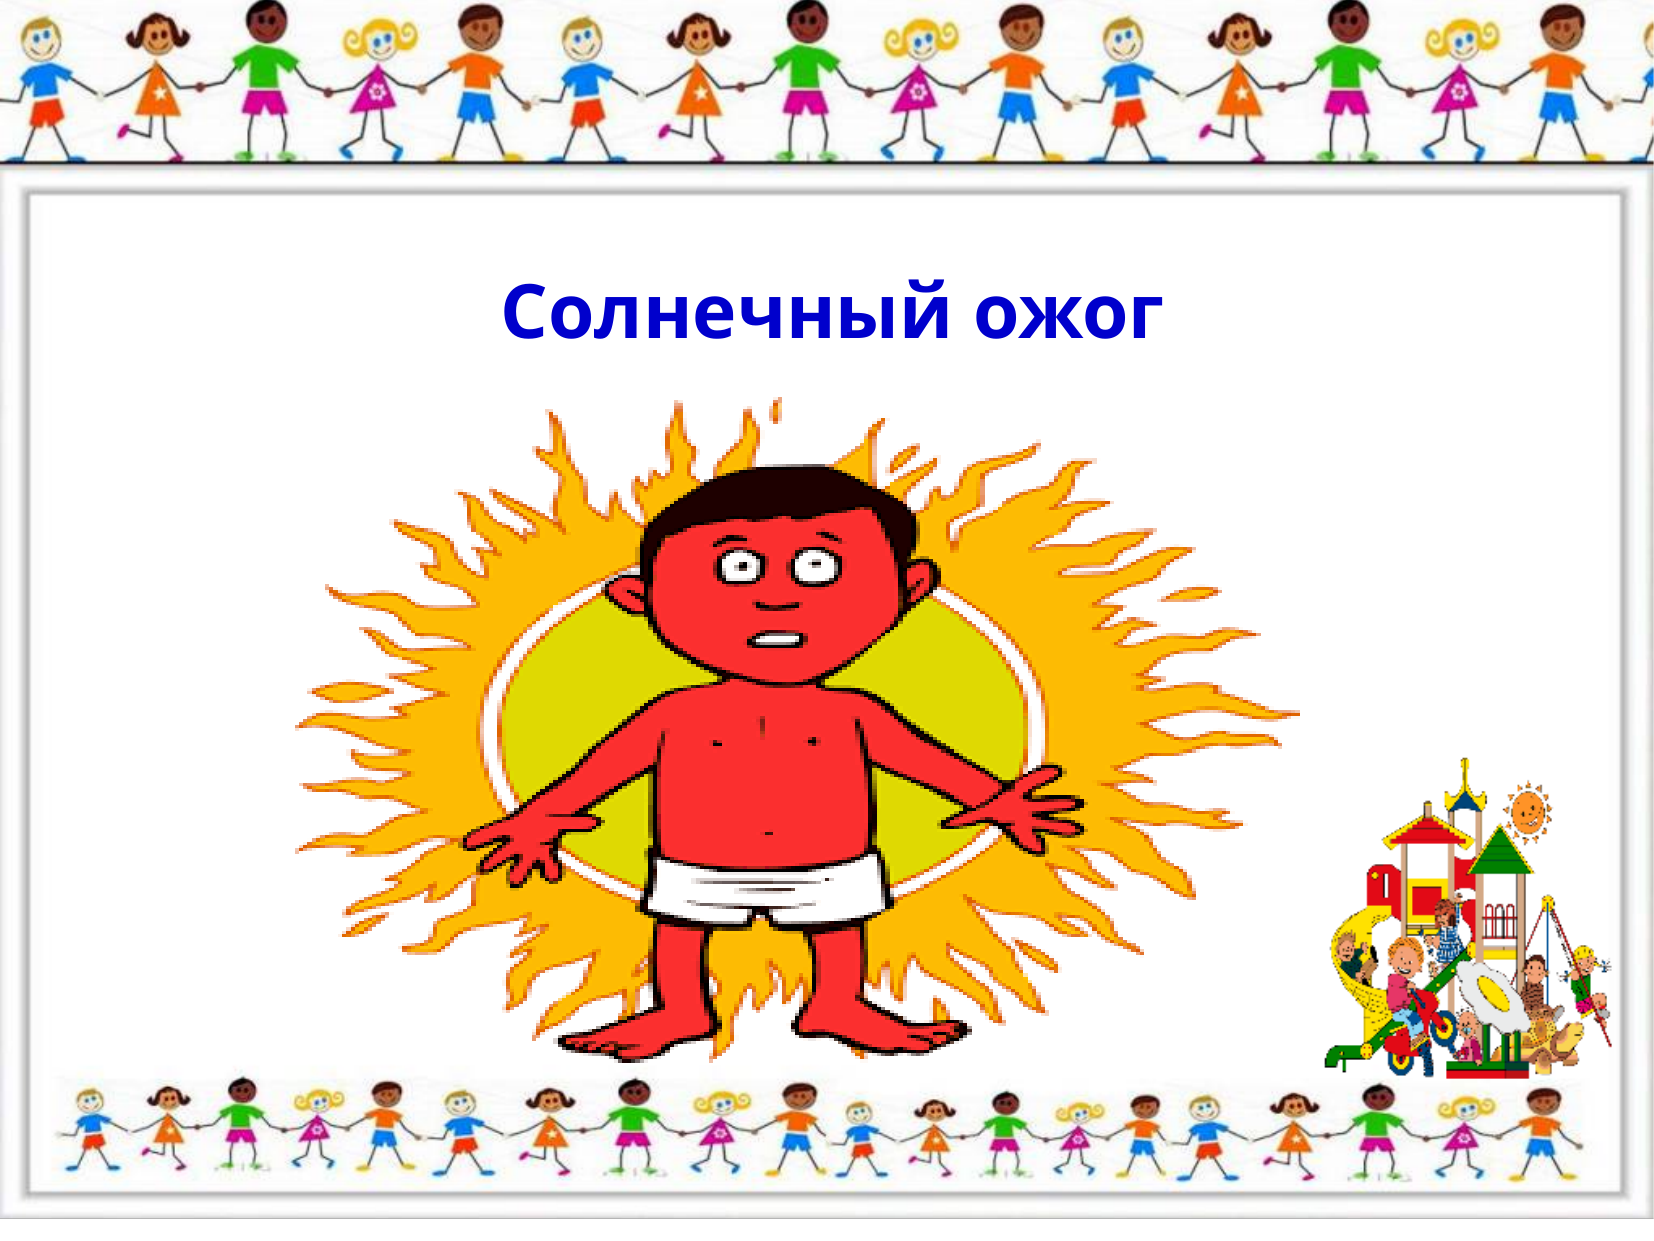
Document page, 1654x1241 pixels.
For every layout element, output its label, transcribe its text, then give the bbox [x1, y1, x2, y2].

title Солнечный ожог [88, 206, 1577, 414]
picture [0, 0, 1654, 1241]
